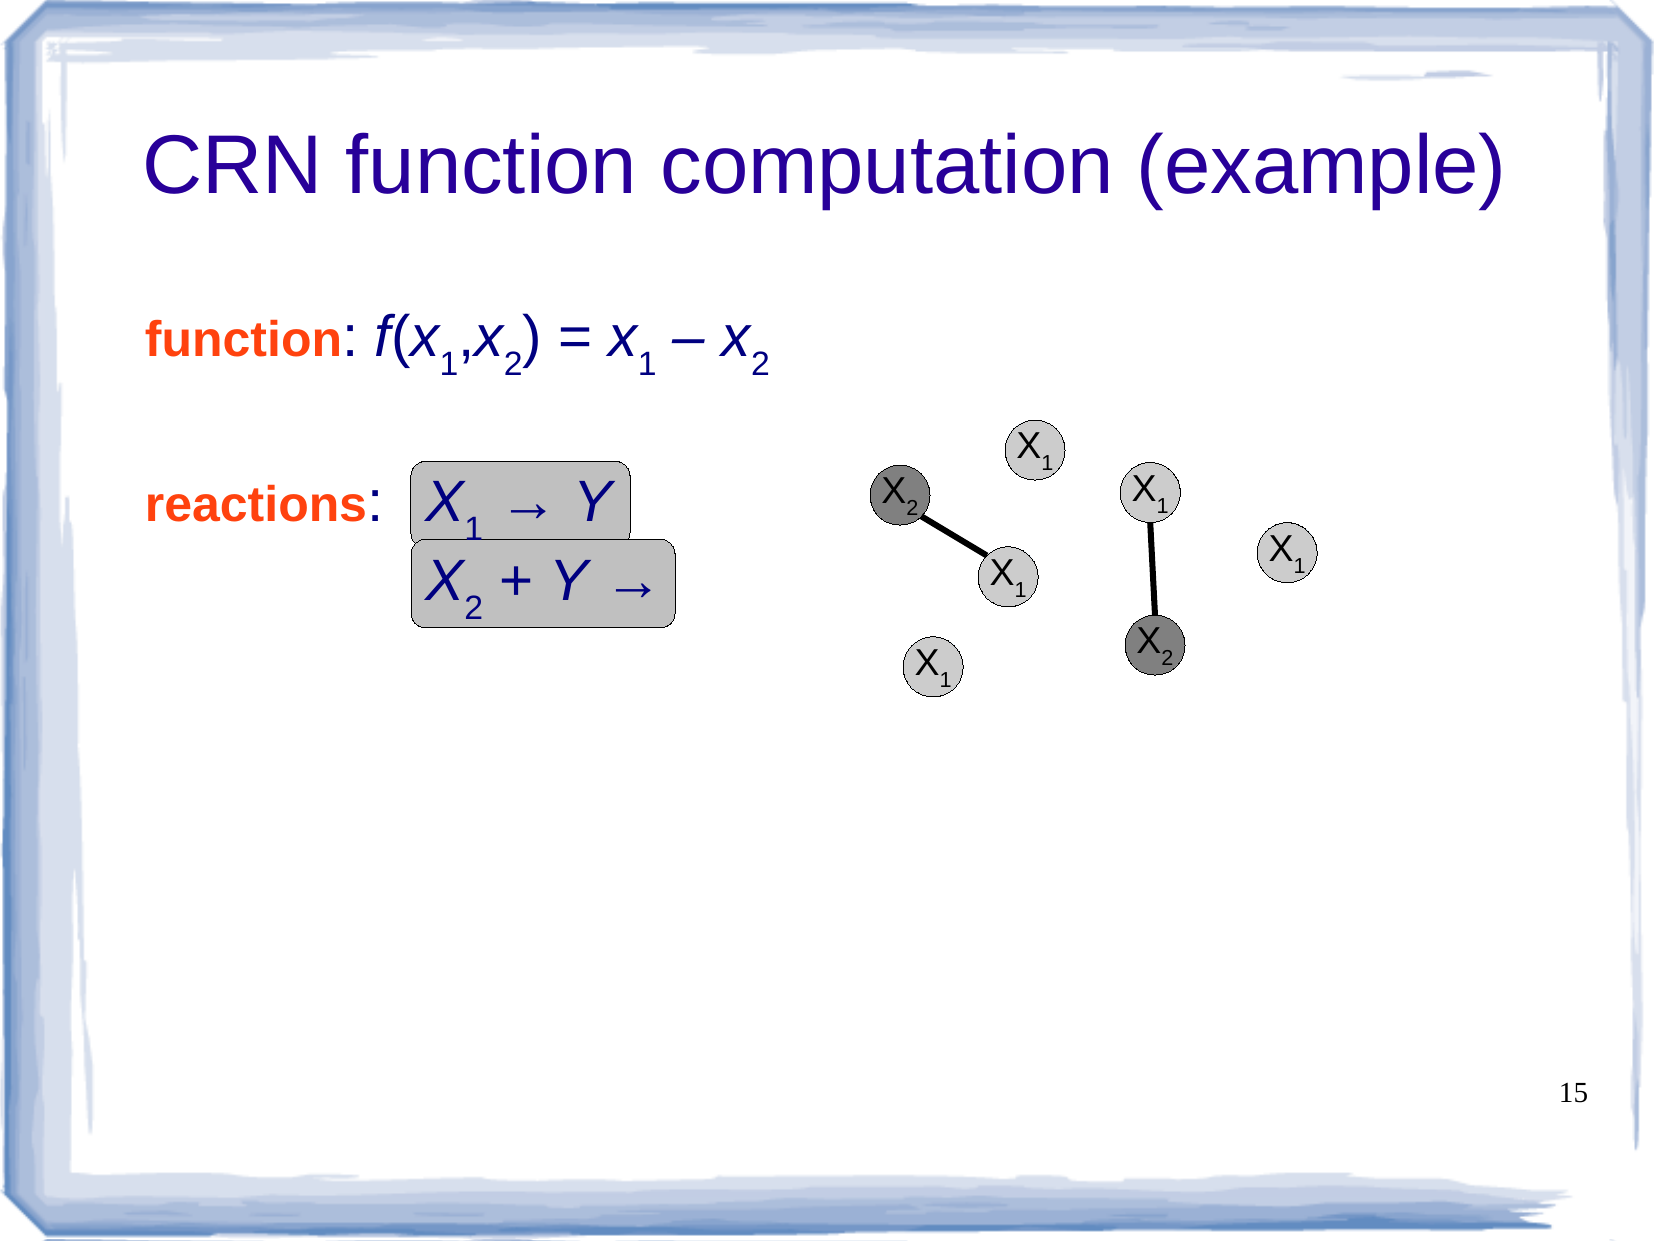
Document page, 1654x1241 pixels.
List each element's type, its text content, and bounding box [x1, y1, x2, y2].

text_box X1 [1257, 522, 1318, 583]
text_box X1 → Y X2 + Y → [410, 461, 706, 634]
text_box X1 [1005, 420, 1066, 481]
text_box X1 [903, 636, 964, 697]
text_box X2 [1125, 615, 1186, 676]
text_box X1 [1120, 462, 1181, 523]
text_box reactions: [130, 461, 410, 557]
title CRN function computation (example) [75, 71, 1576, 258]
text_box X2 [870, 465, 931, 526]
text_box X1 [978, 546, 1039, 607]
text_box function: f(x1,x2) = x1 – x2 [130, 295, 1522, 392]
picture [0, 0, 1654, 1241]
